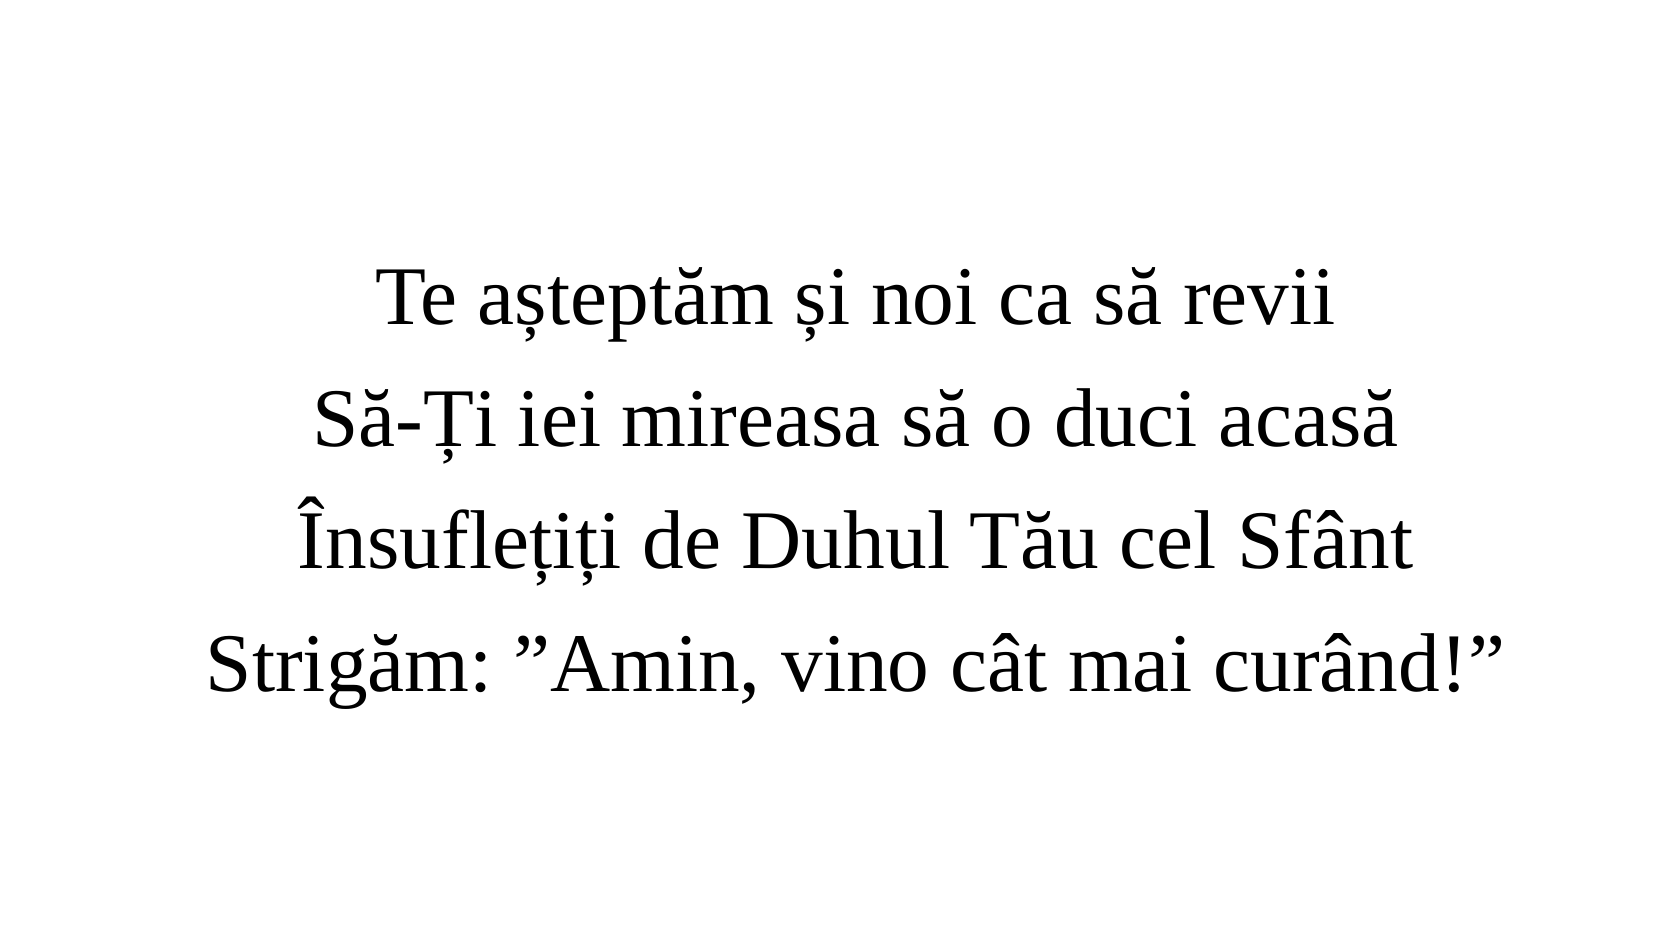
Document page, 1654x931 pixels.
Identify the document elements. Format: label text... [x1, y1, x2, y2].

subtitle Te așteptăm și noi ca să revii Să-Ți iei mireasa să o duci acasă Însuflețiți de Duhul Tău cel Sfânt Strigăm: ”Amin, vino cât mai curând!” [165, 237, 1548, 712]
